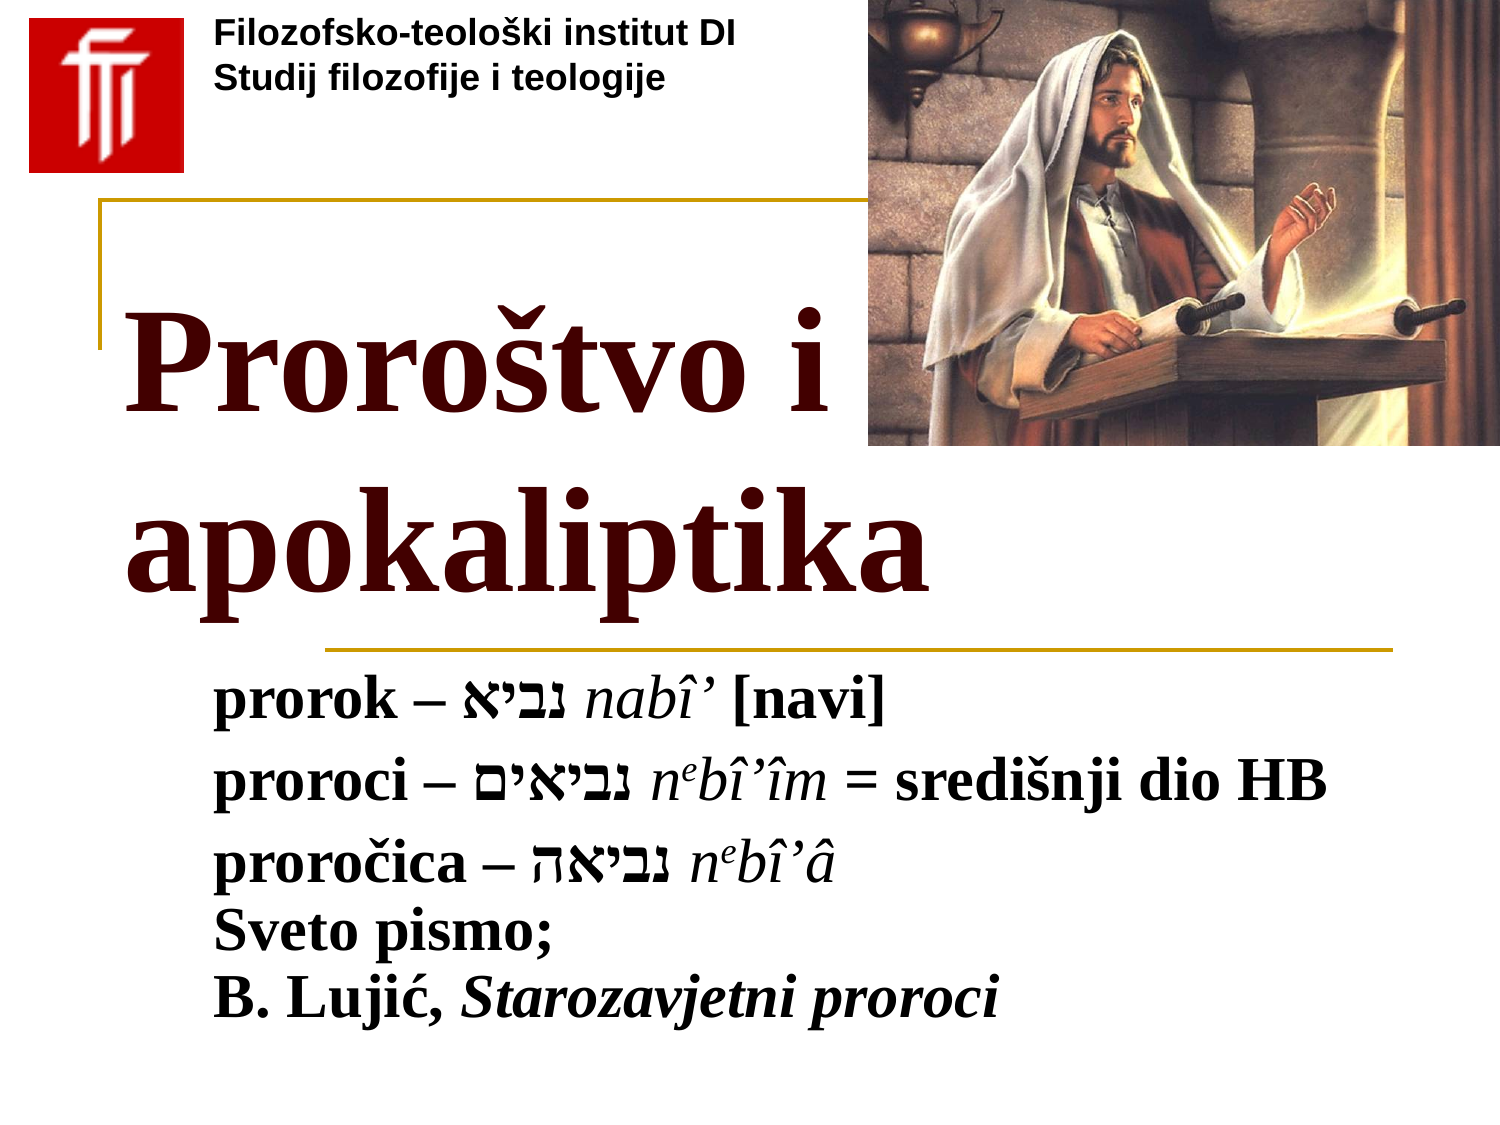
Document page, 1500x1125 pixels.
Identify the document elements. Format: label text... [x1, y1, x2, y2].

title Proroštvo i apokaliptika [108, 253, 1359, 657]
text_box Filozofsko-teološki institut DI Studij filozofije i teologije [198, 0, 963, 151]
picture [868, 0, 1500, 446]
subtitle prorok – נביא nabî’ [navi] proroci – נביאים nebî’îm = središnji dio HB proročica – נביאה nebî’â Sveto pismo; B. Lujić, Starozavjetni proroci [198, 657, 1500, 1125]
picture [29, 18, 184, 173]
